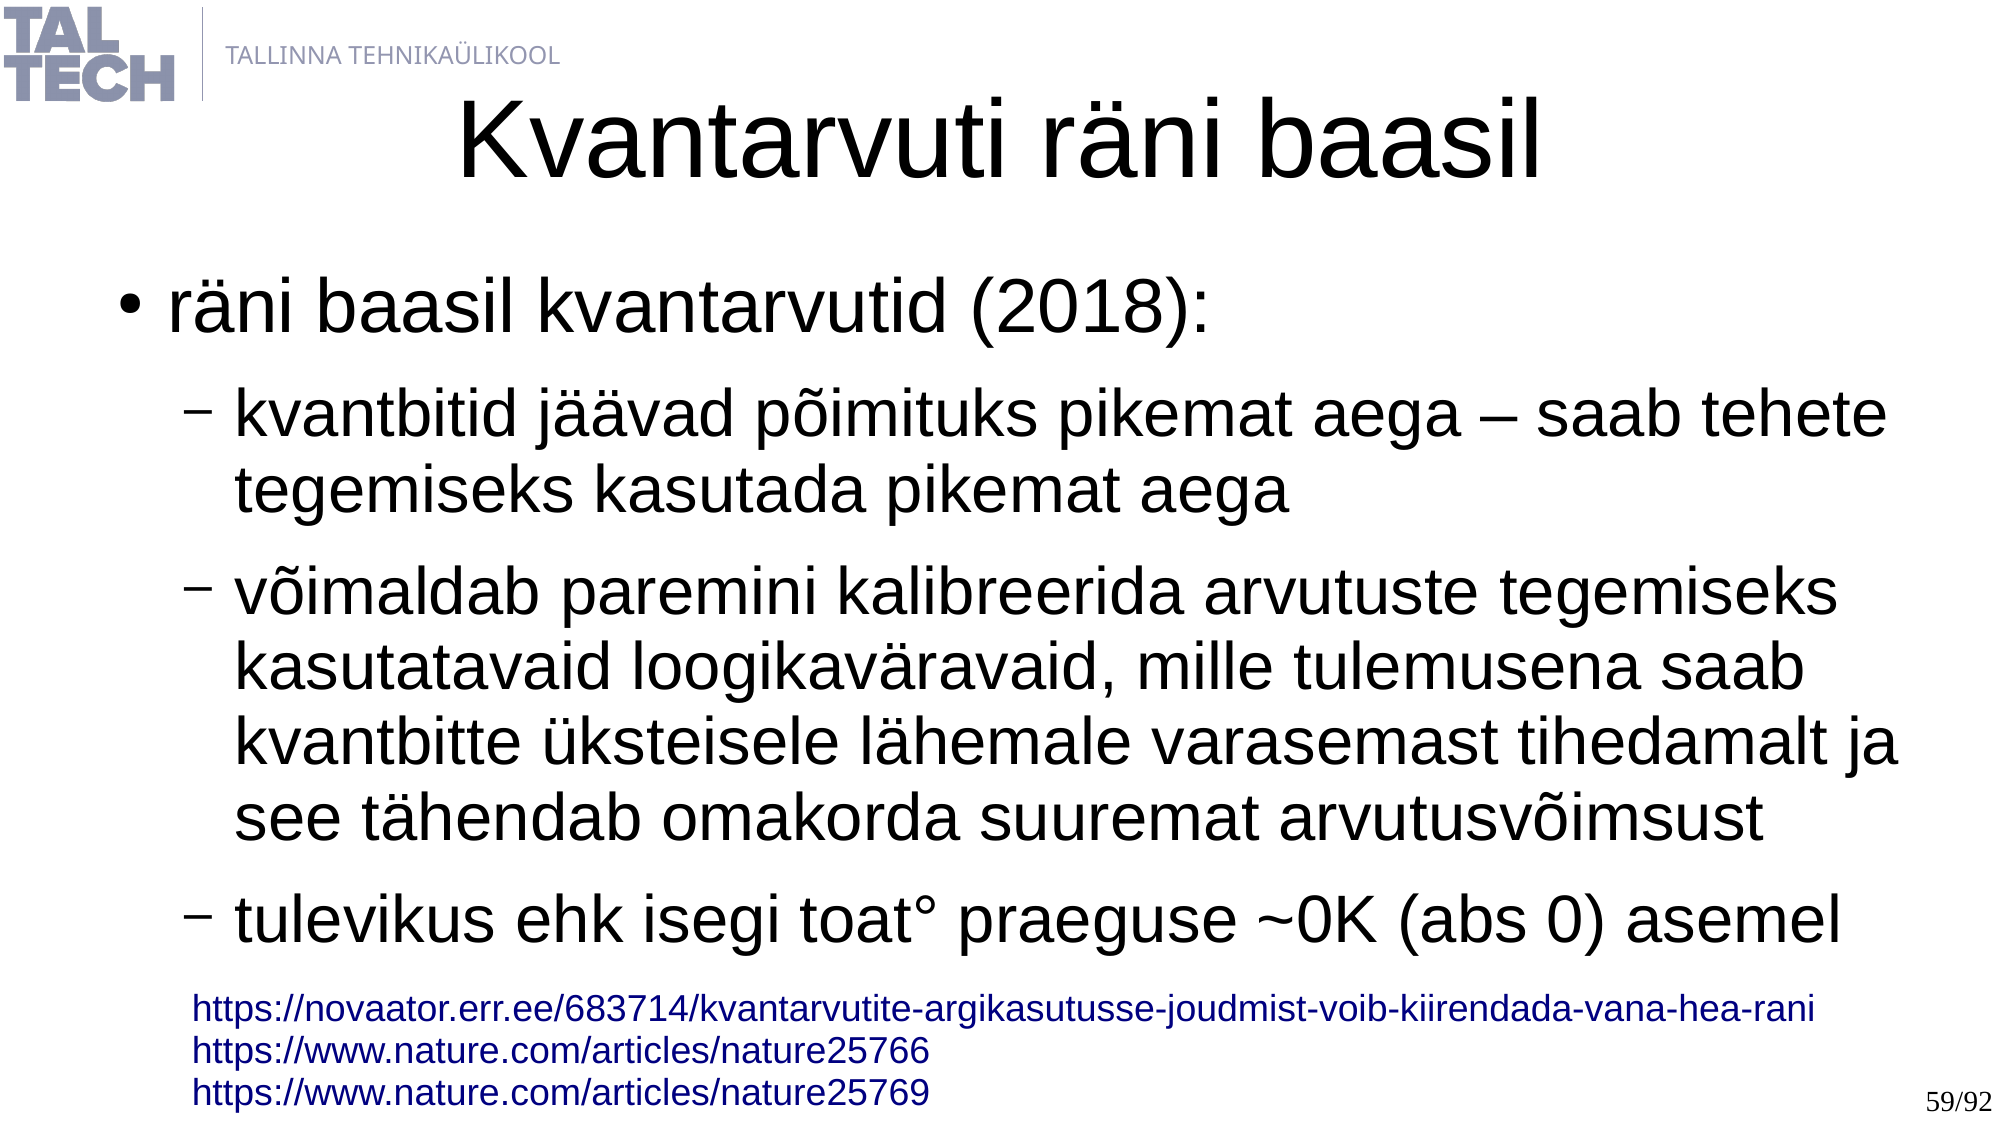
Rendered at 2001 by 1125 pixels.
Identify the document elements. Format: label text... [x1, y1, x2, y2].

picture [0, 0, 178, 107]
list räni baasil kvantarvutid (2018): kvantbitid jäävad põimituks pikemat aega – saab tehete tegemiseks kasutada pikemat aega võimaldab paremini kalibreerida arvutuste tegemiseks kasutatavaid loogikaväravaid, mille tulemusena saab kvantbitte üksteisele lähemale varasemast tihedamalt ja see tähendab omakorda suuremat arvutusvõimsust tulevikus ehk isegi toat° praeguse ~0K (abs 0) asemel [99, 263, 1973, 957]
text_box https://novaator.err.ee/683714/kvantarvutite-argikasutusse-joudmist-voib-kiirendada-vana-hea-rani https://www.nature.com/articles/nature25766 https://www.nature.com/articles/nature25769 [177, 980, 1831, 1122]
title Kvantarvuti räni baasil [99, 44, 1901, 233]
